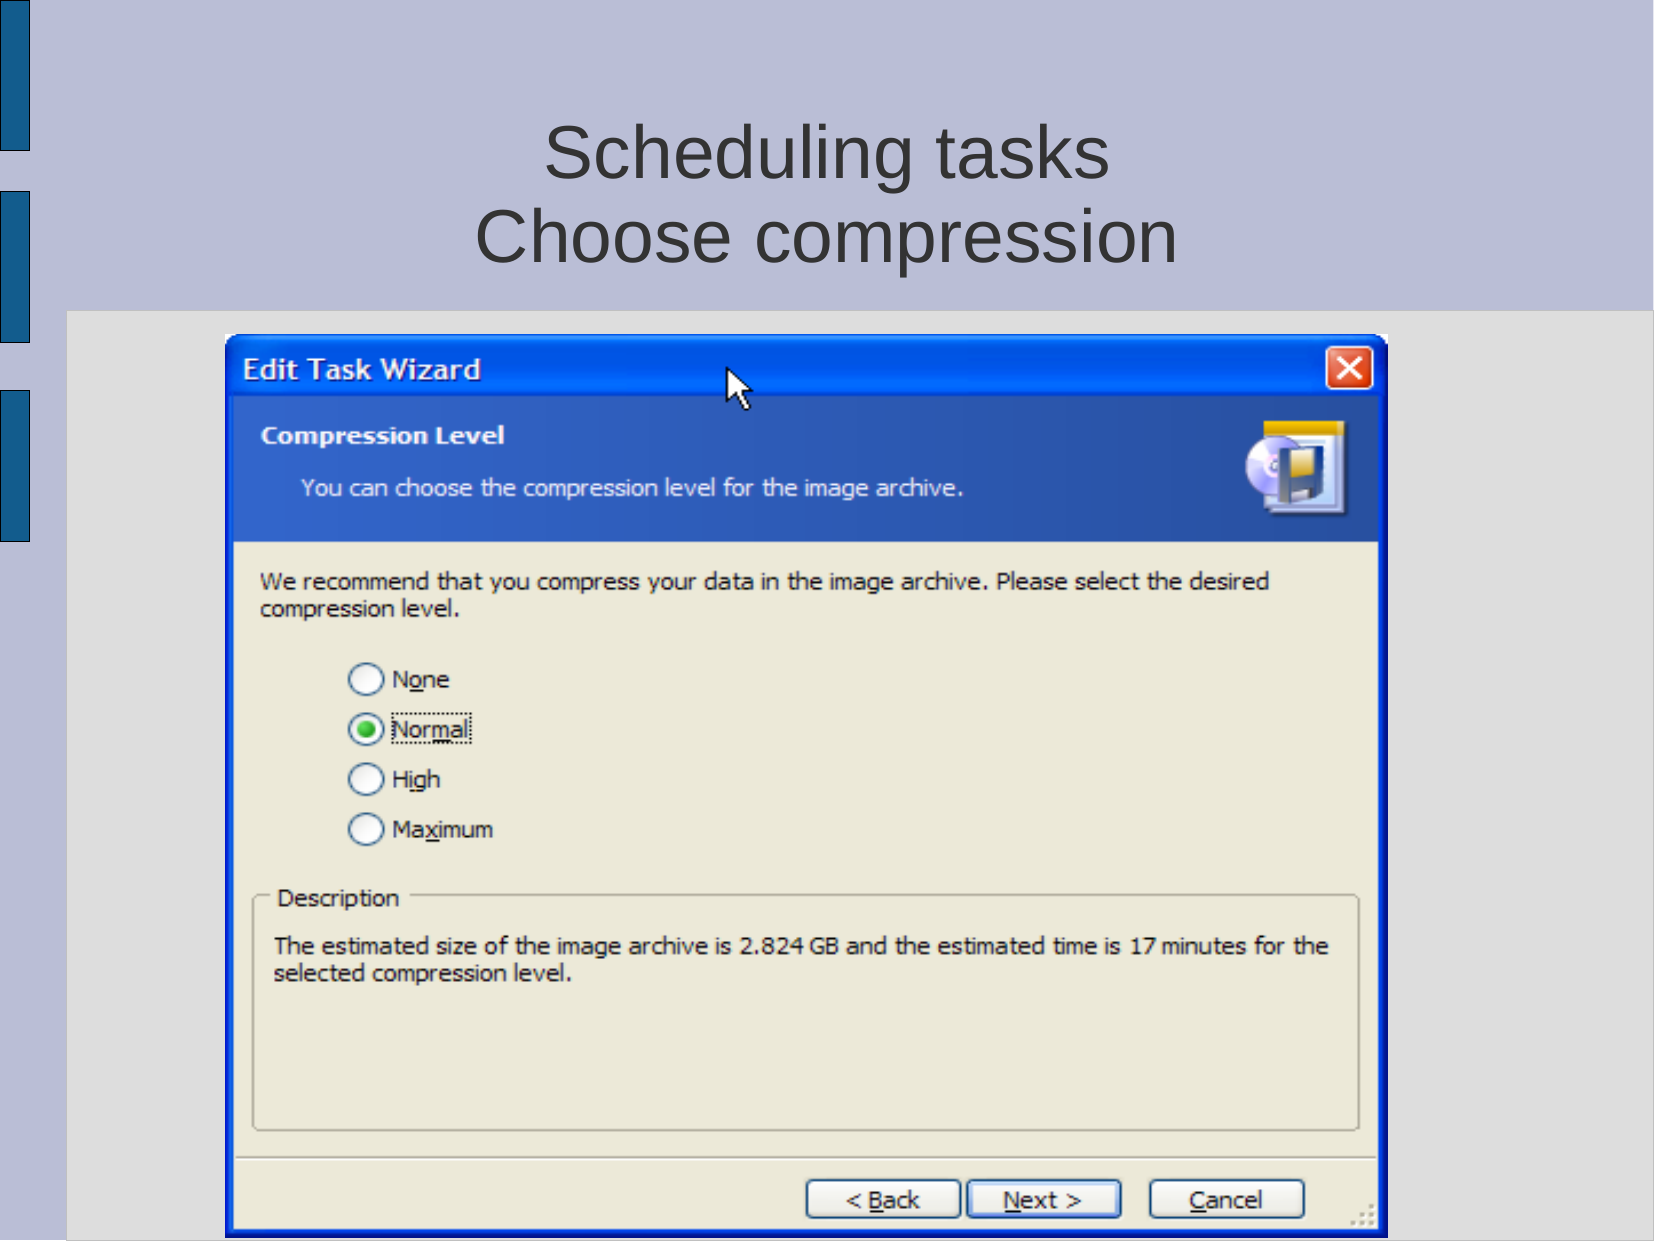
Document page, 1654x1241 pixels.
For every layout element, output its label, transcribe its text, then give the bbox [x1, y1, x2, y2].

picture [225, 334, 1388, 1238]
title Scheduling tasks Choose compression [121, 91, 1534, 299]
